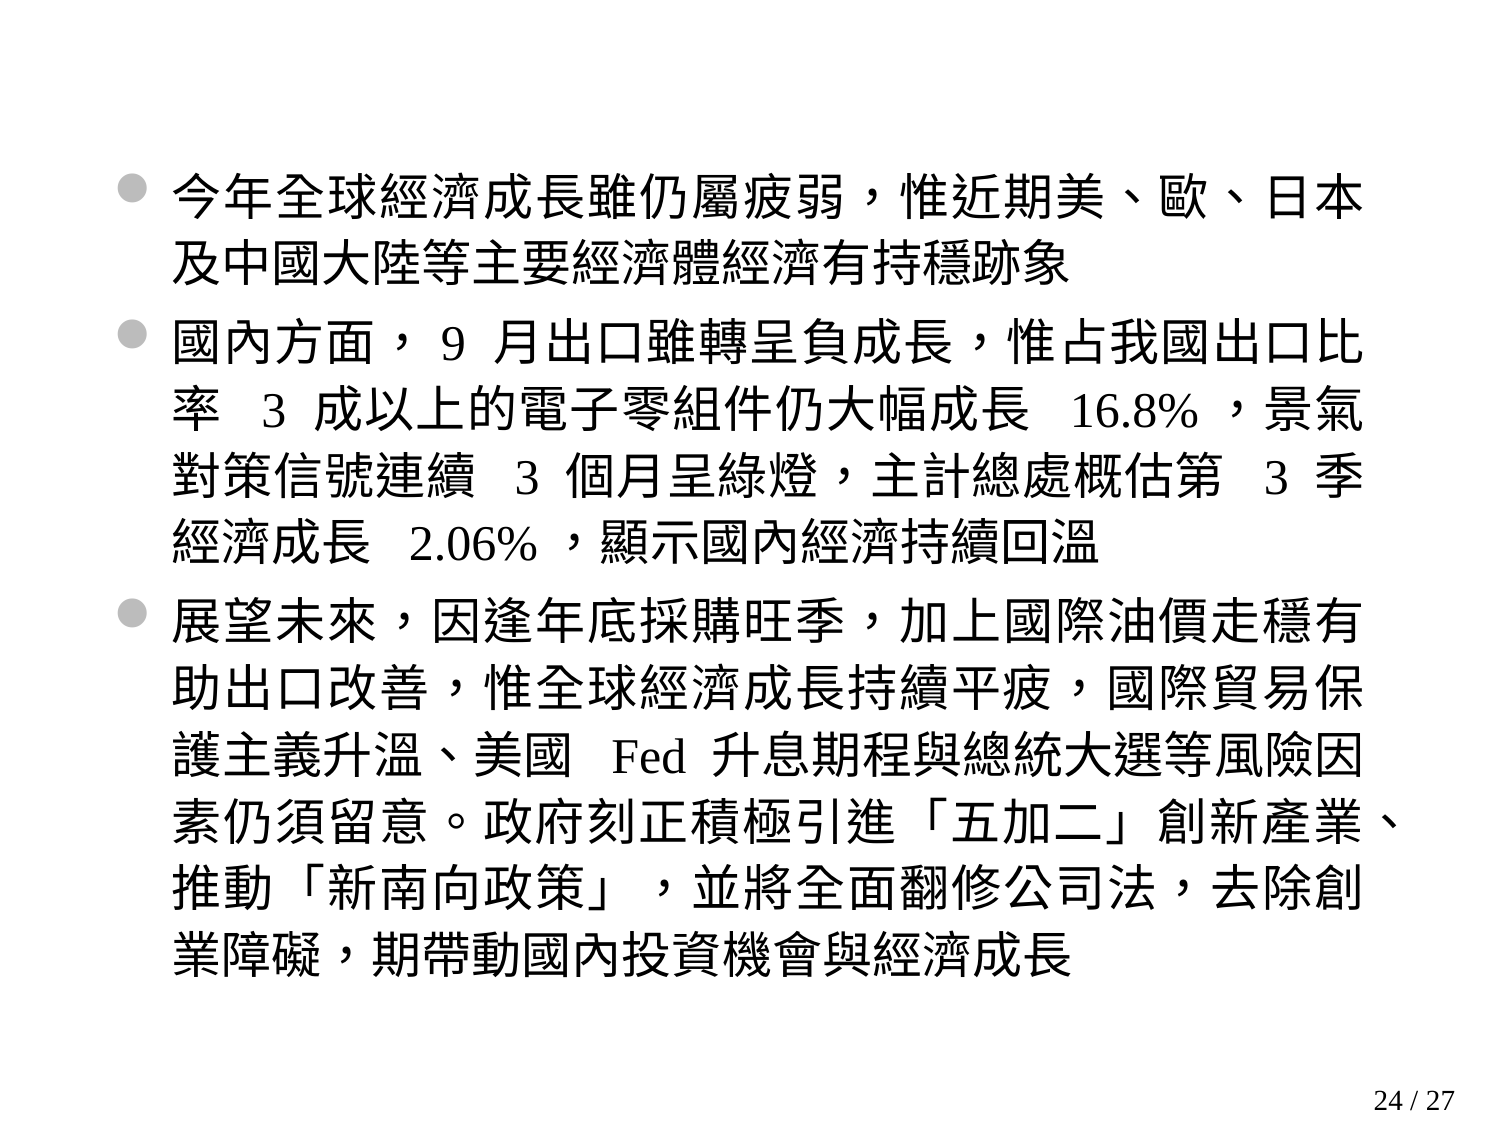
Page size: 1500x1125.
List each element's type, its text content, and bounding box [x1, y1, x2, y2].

text_box 今年全球經濟成長雖仍屬疲弱，惟近期美、歐、日本及中國大陸等主要經濟體經濟有持穩跡象 國內方面，9 月出口雖轉呈負成長，惟占我國出口比率 3 成以上的電子零組件仍大幅成長 16.8%，景氣對策信號連續 3 個月呈綠燈，主計總處概估第 3 季經濟成長 2.06%，顯示國內經濟持續回溫 展望未來，因逢年底採購旺季，加上國際油價走穩有助出口改善，惟全球經濟成長持續平疲，國際貿易保護主義升溫、美國 Fed 升息期程與總統大選等風險因素仍須留意。政府刻正積極引進「五加二」創新產業、推動「新南向政策」，並將全面翻修公司法，去除創業障礙，期帶動國內投資機會與經濟成長 [65, 125, 1413, 1047]
